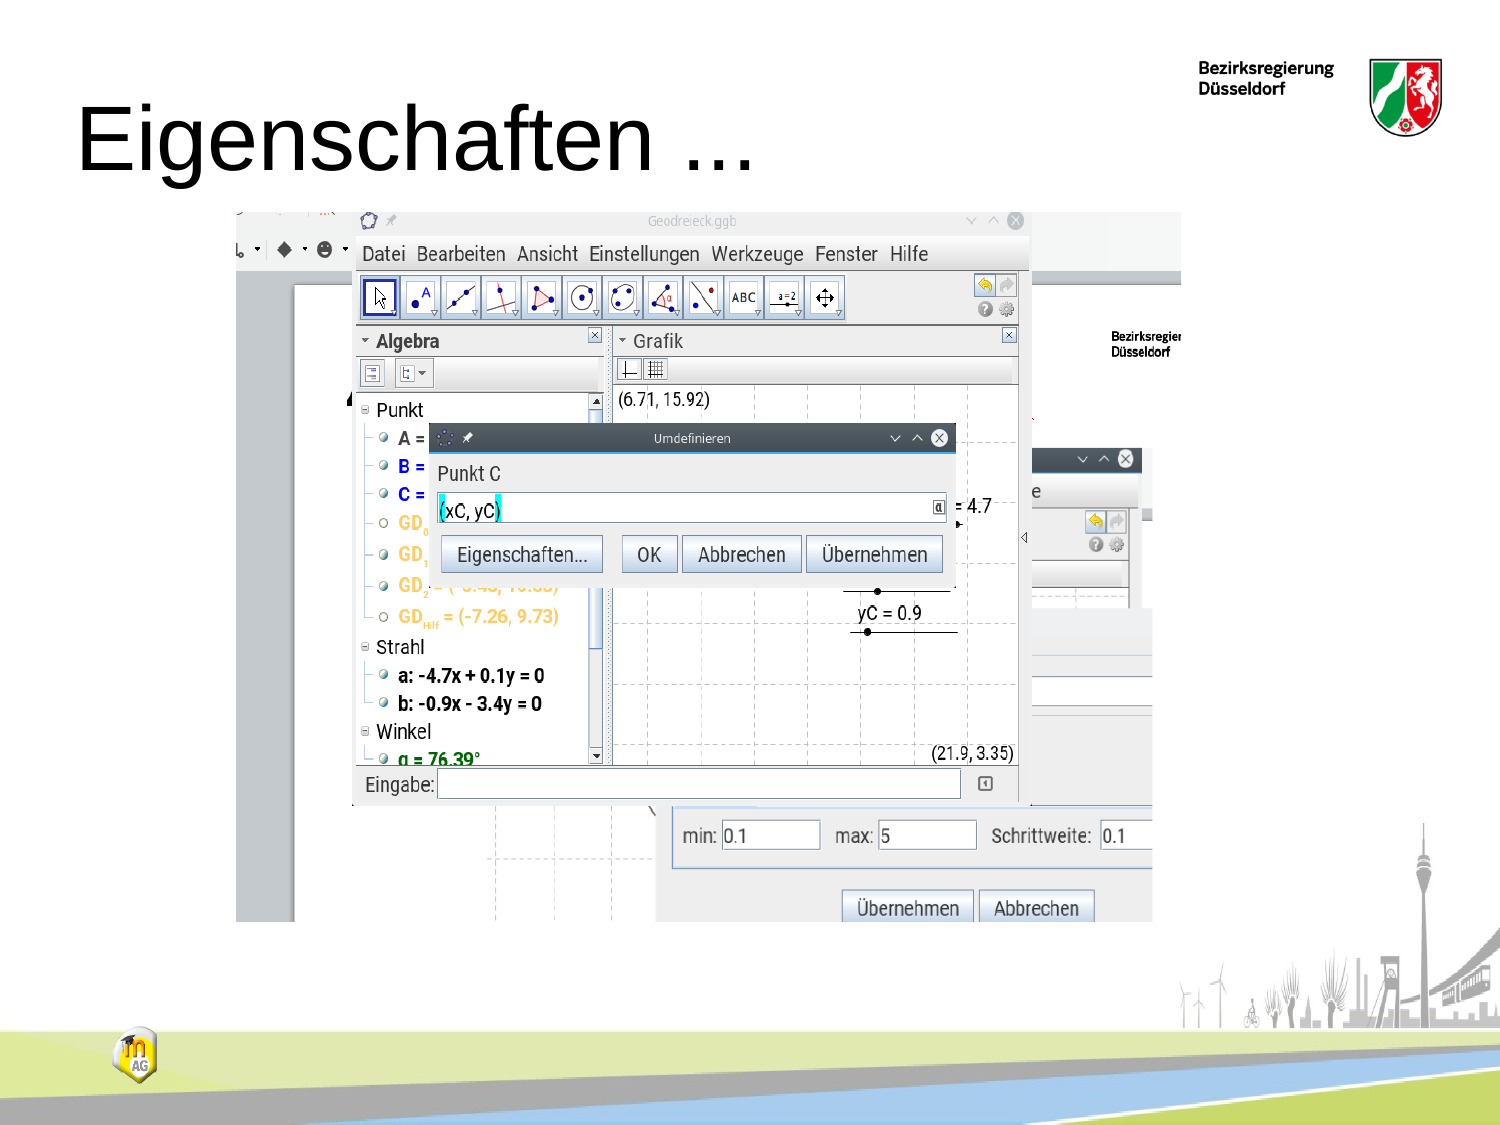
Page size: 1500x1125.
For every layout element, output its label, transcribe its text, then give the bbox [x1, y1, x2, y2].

title Eigenschaften ... [75, 44, 1425, 233]
picture [0, 212, 1500, 1125]
picture [1425, 58, 1442, 137]
